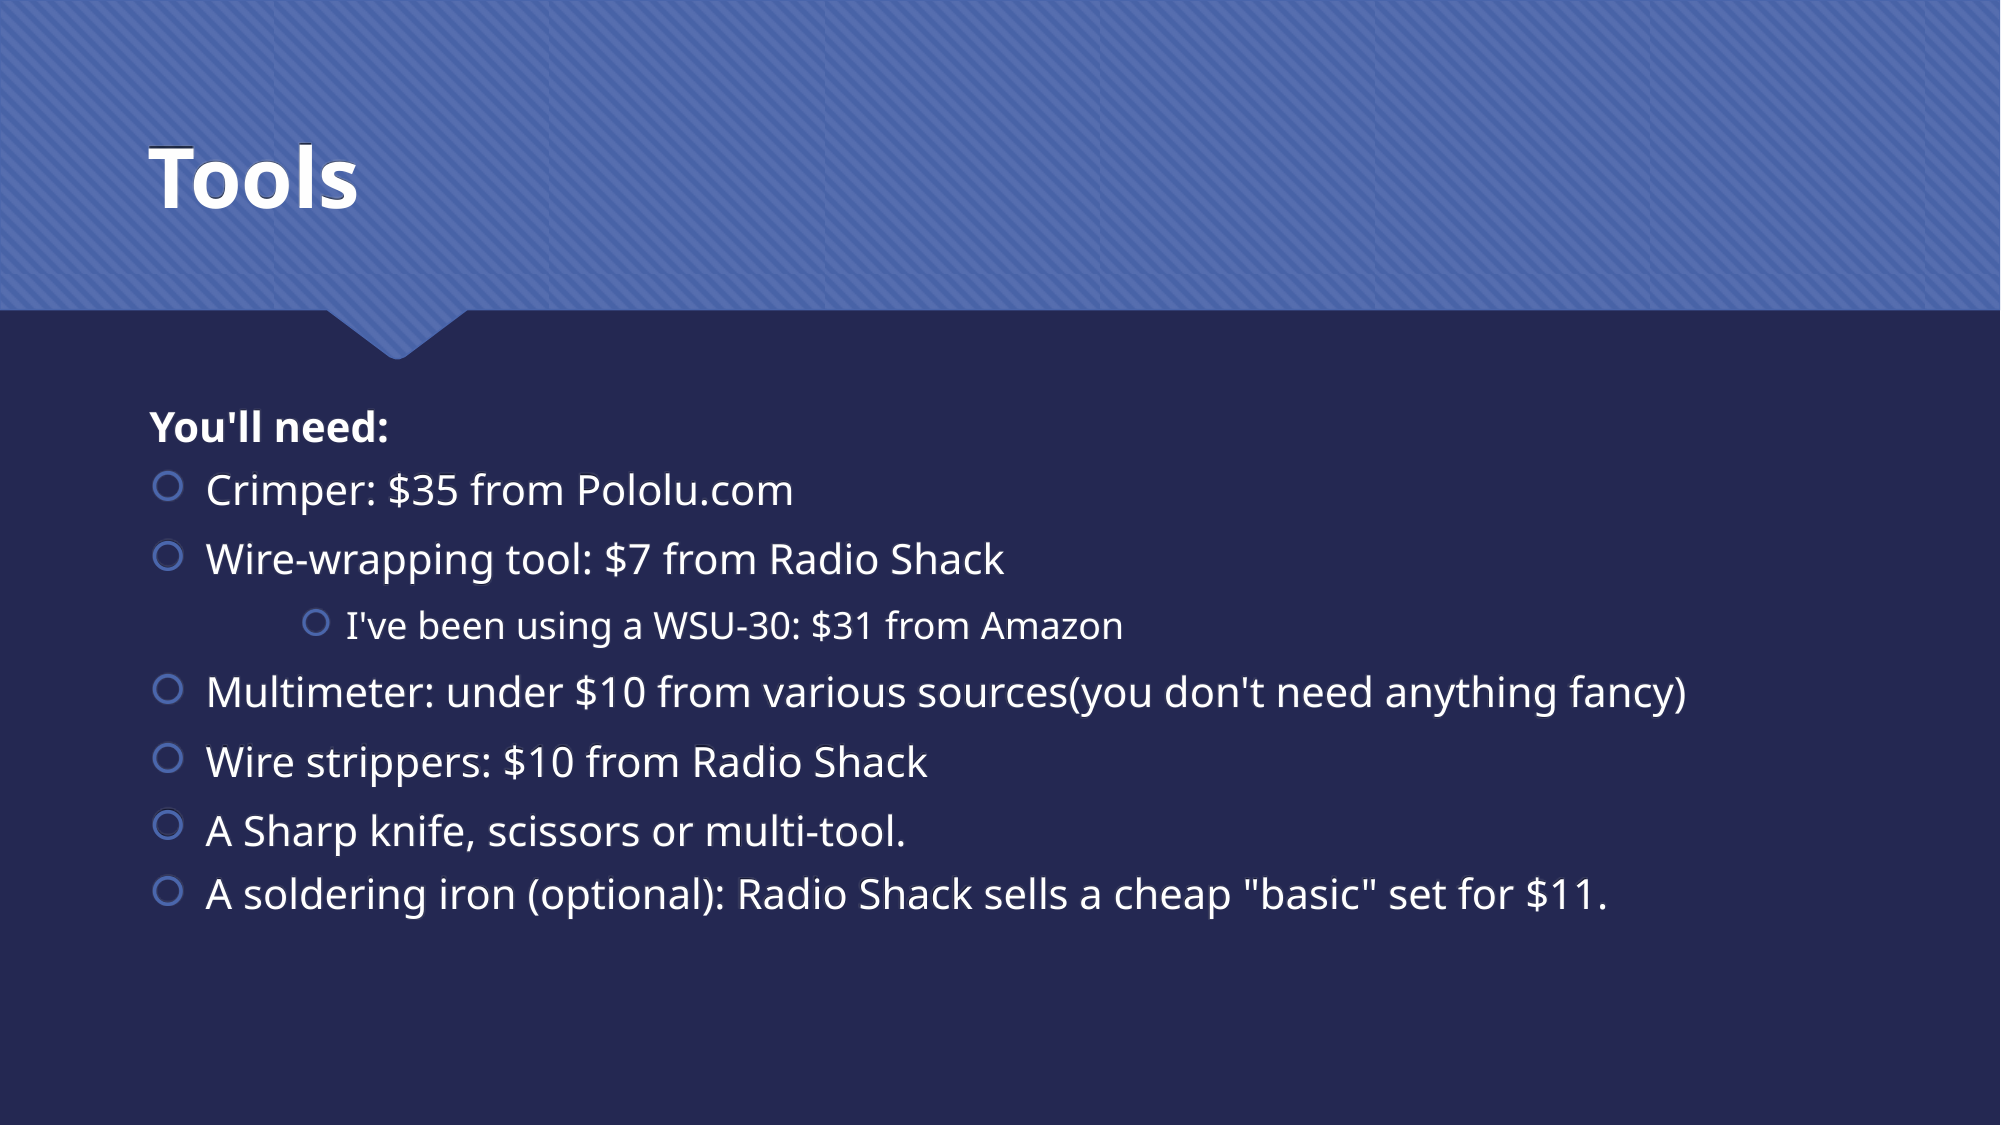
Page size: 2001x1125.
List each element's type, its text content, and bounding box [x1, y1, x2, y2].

title Tools [132, 73, 1868, 233]
list You'll need: Crimper: $35 from Pololu.com Wire-wrapping tool: $7 from Radio Shack I've been using a WSU-30: $31 from Amazon Multimeter: under $10 from various sources (you don't need anything fancy) Wire strippers: $10 from Radio Shack A Sharp knife, scissors or multi-tool. A soldering iron (optional): Radio Shack sells a cheap "basic" set for $11. [134, 364, 1866, 962]
